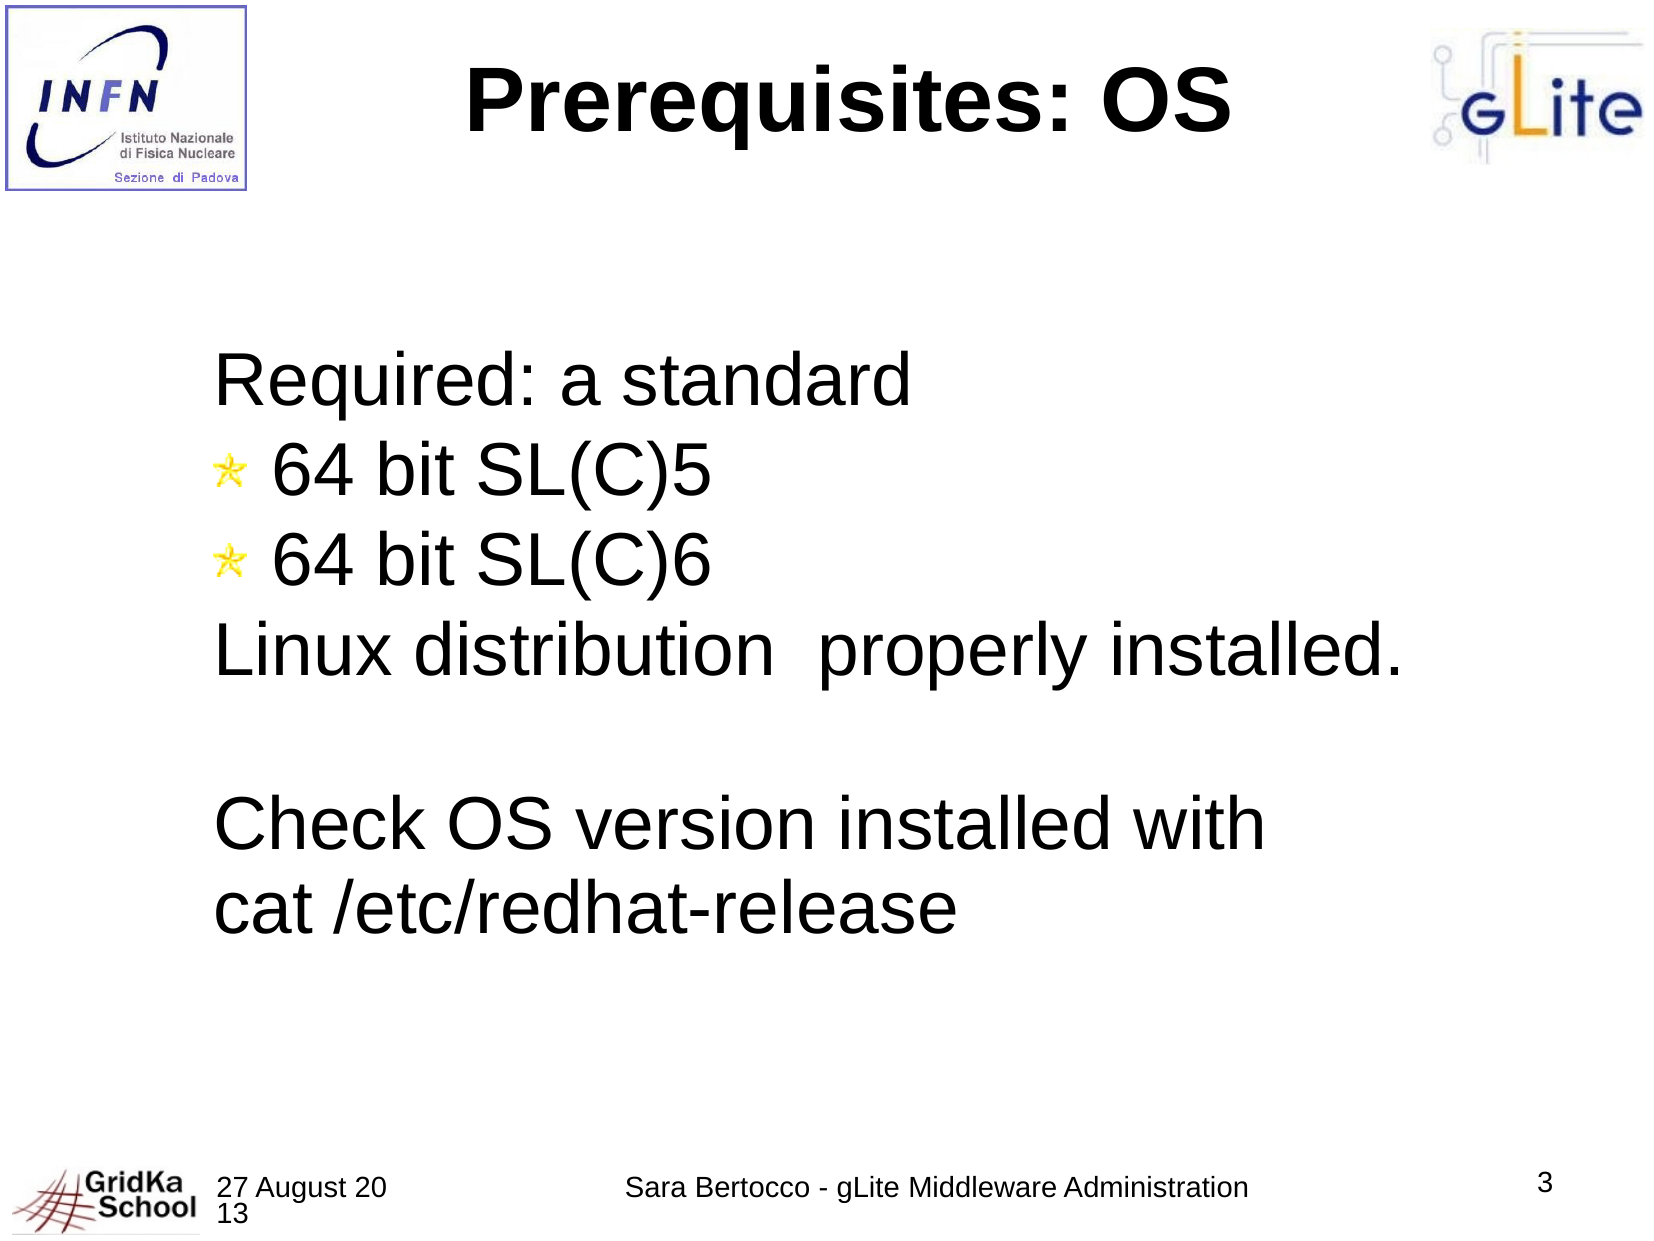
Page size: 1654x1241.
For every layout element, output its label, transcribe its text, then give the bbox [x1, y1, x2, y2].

picture [12, 1166, 200, 1235]
picture [1430, 28, 1645, 165]
title Prerequisites: OS [21, 5, 1645, 194]
text_box Required: a standard 64 bit SL(C)5 64 bit SL(C)6 Linux distribution properly installed. Check OS version installed with cat /etc/redhat-release [162, 324, 1421, 958]
picture [5, 5, 247, 191]
